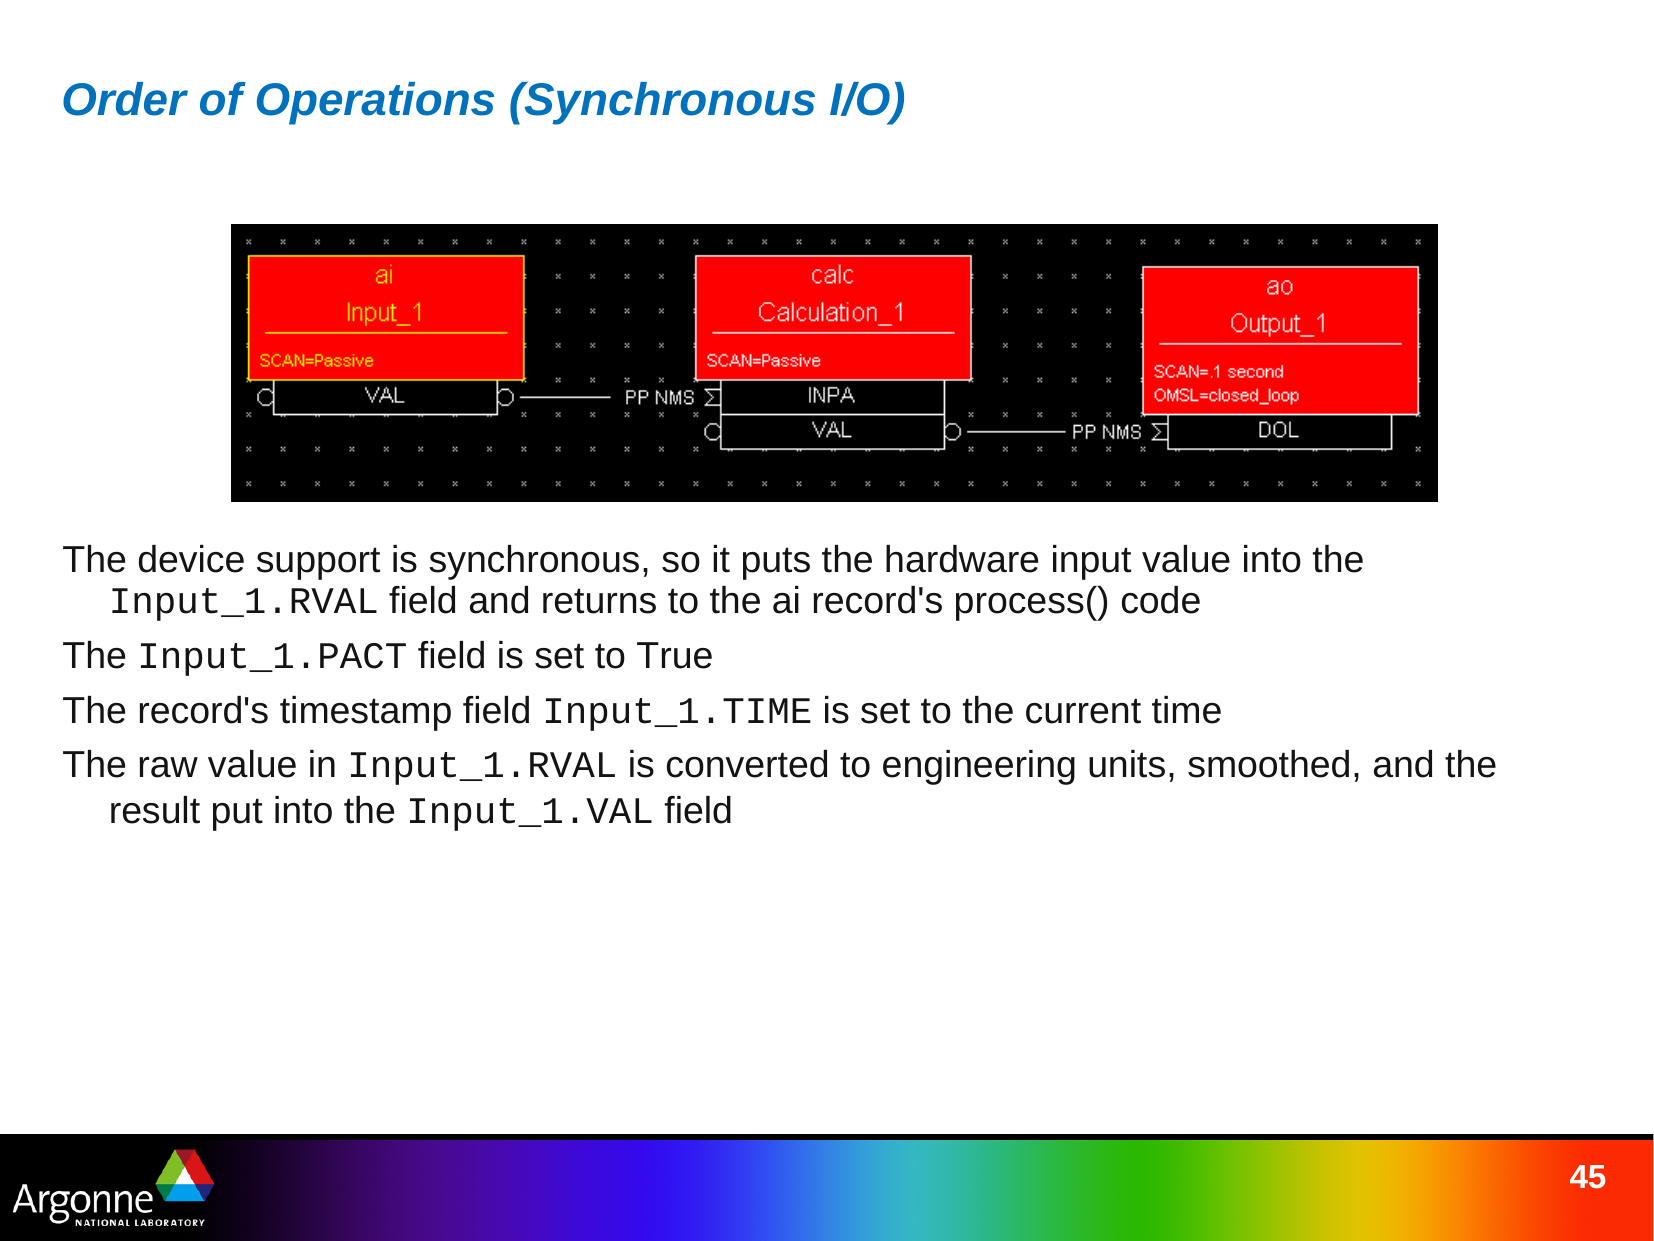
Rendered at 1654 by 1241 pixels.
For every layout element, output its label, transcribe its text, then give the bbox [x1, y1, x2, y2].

picture [0, 1134, 1654, 1241]
title Order of Operations (Synchronous I/O) [61, 67, 1500, 137]
picture [231, 224, 1438, 502]
list The device support is synchronous, so it puts the hardware input value into the Input_1.RVAL field and returns to the ai record's process() code The Input_1.PACT field is set to True The record's timestamp field Input_1.TIME is set to the current time The raw value in Input_1.RVAL is converted to engineering units, smoothed, and the result put into the Input_1.VAL field [62, 538, 1498, 901]
